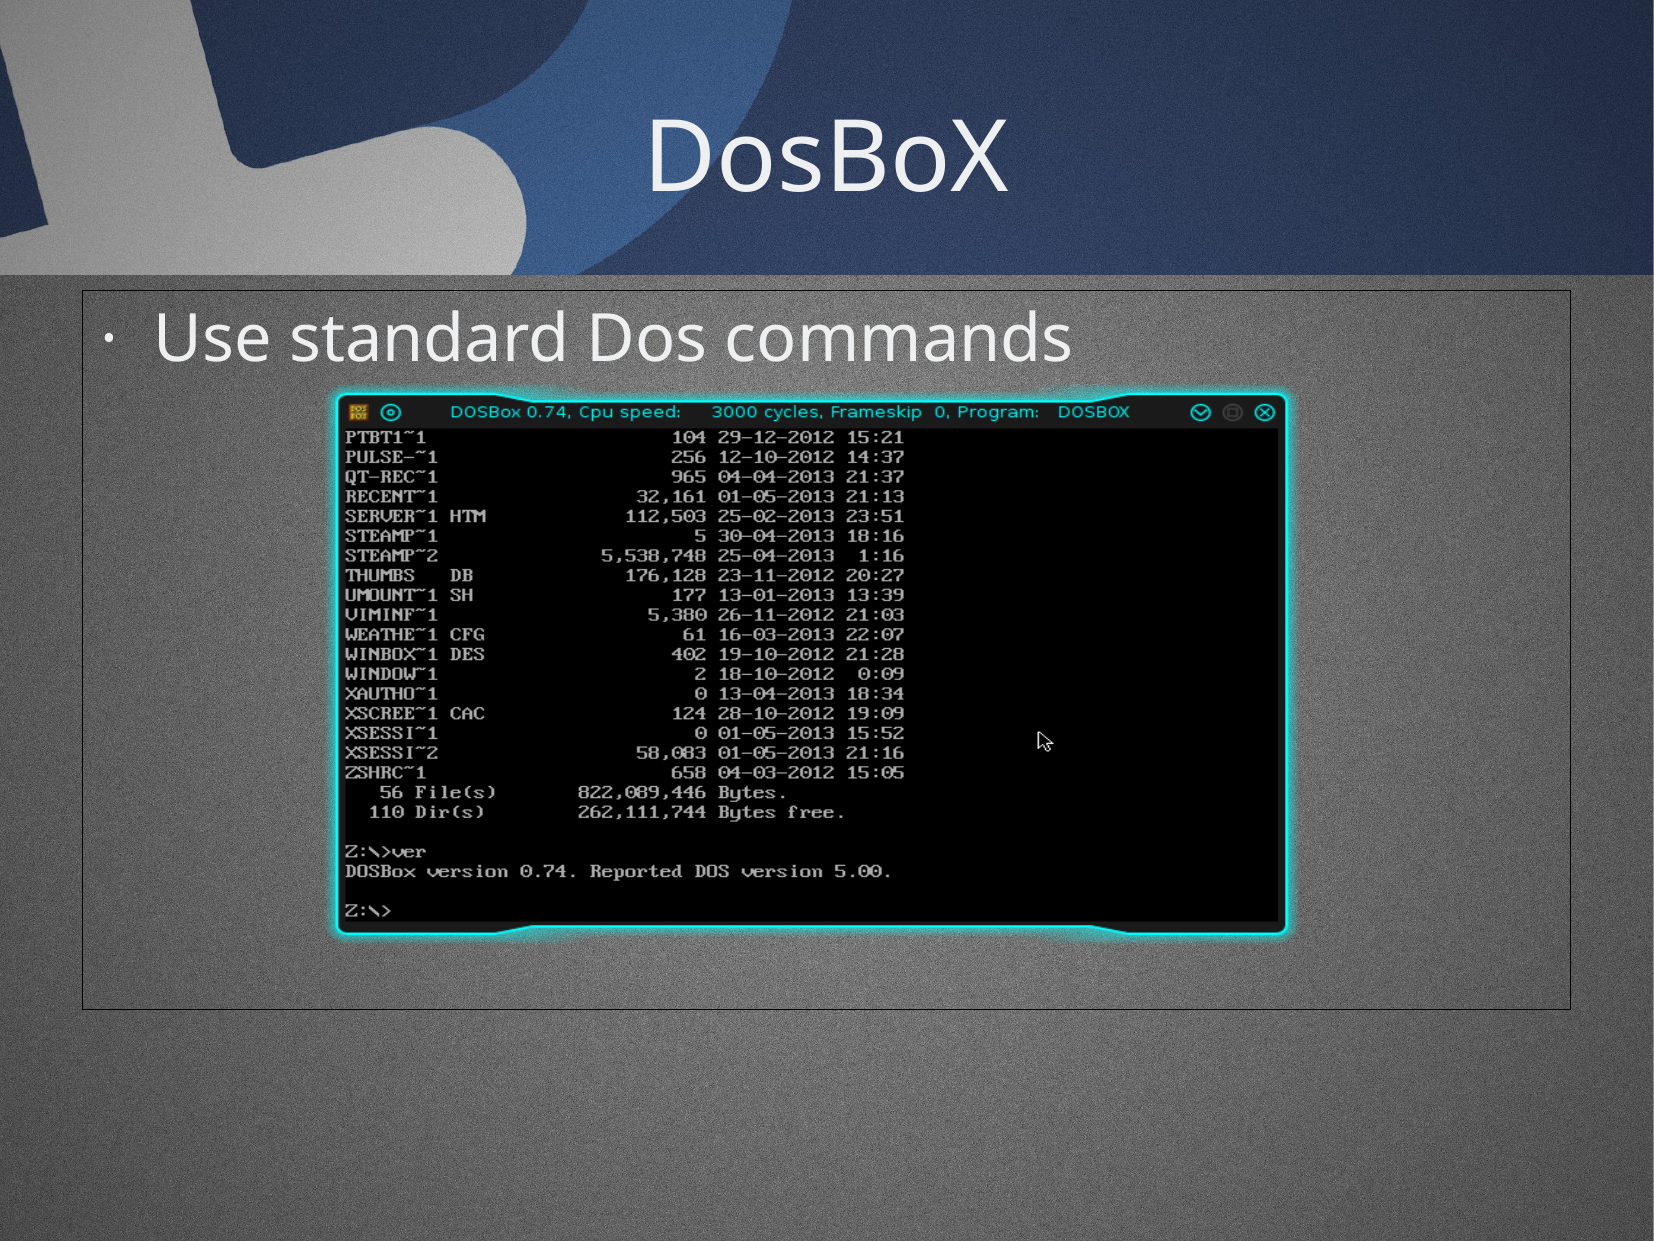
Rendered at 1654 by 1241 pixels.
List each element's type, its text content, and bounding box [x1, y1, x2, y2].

list Use standard Dos commands [82, 290, 1571, 1010]
title DosBoX [82, 49, 1571, 257]
picture [0, 0, 1654, 1241]
